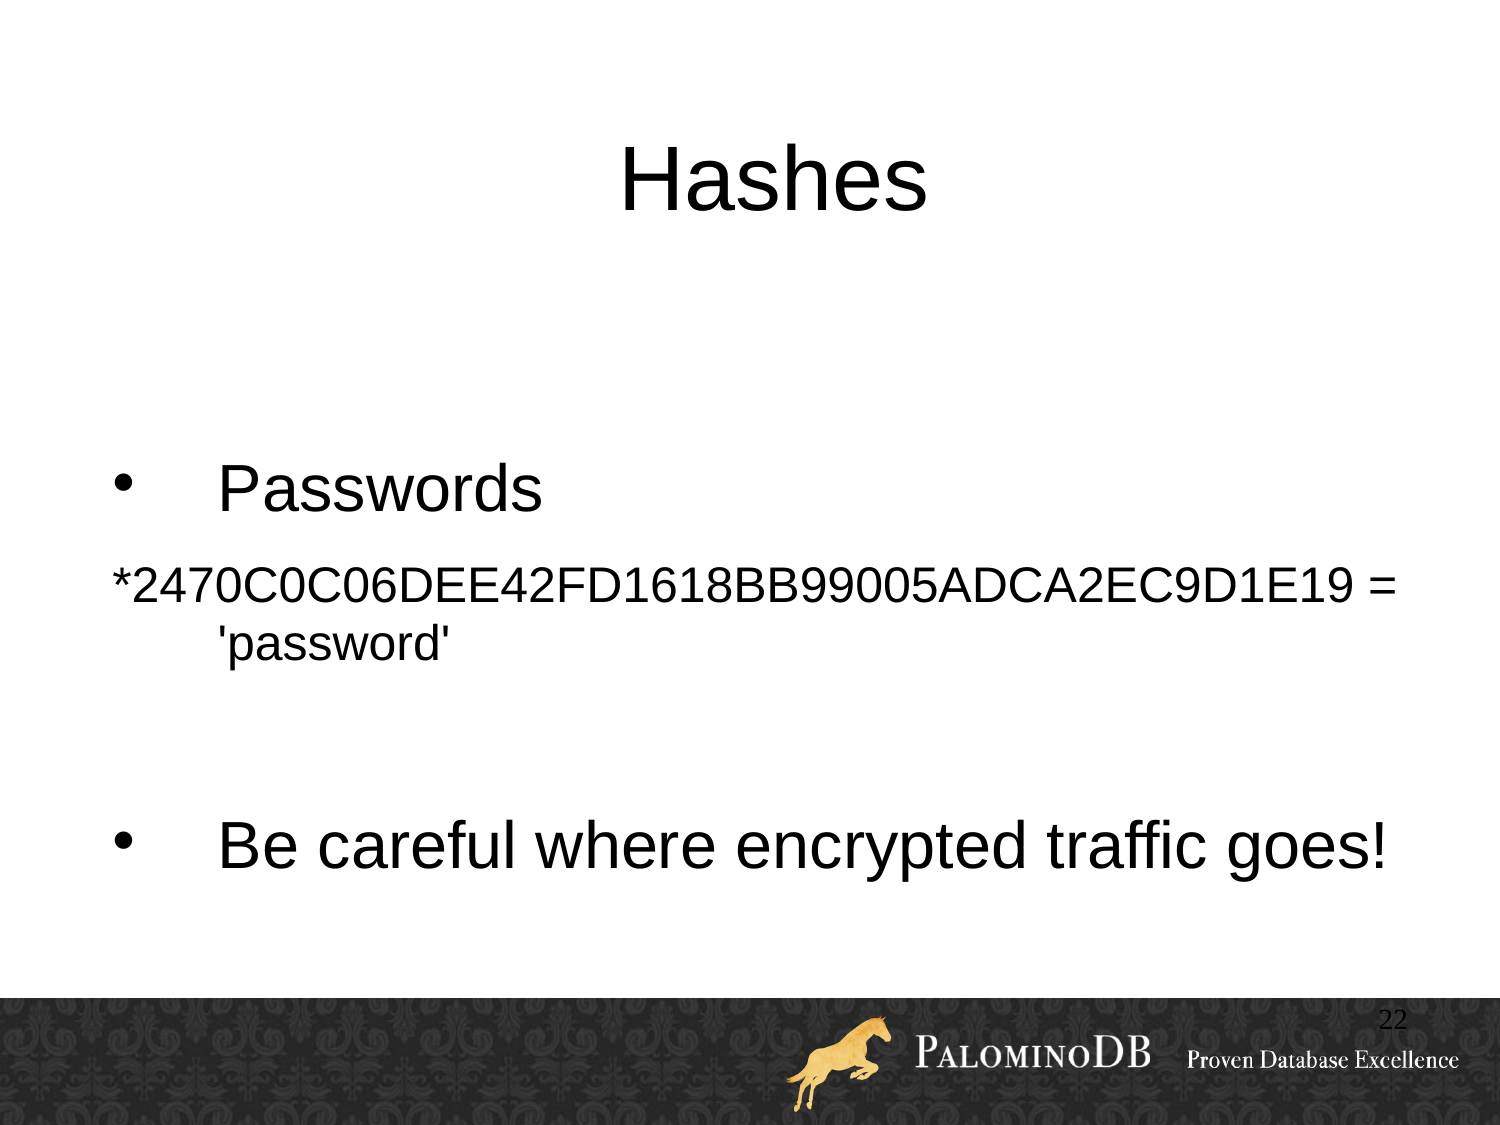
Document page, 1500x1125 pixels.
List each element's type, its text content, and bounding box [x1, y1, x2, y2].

list Passwords *2470C0C06DEE42FD1618BB99005ADCA2EC9D1E19 = 'password' Be careful where encrypted traffic goes! [77, 337, 1428, 1080]
picture [0, 998, 1500, 1125]
title Hashes [133, 82, 1415, 271]
